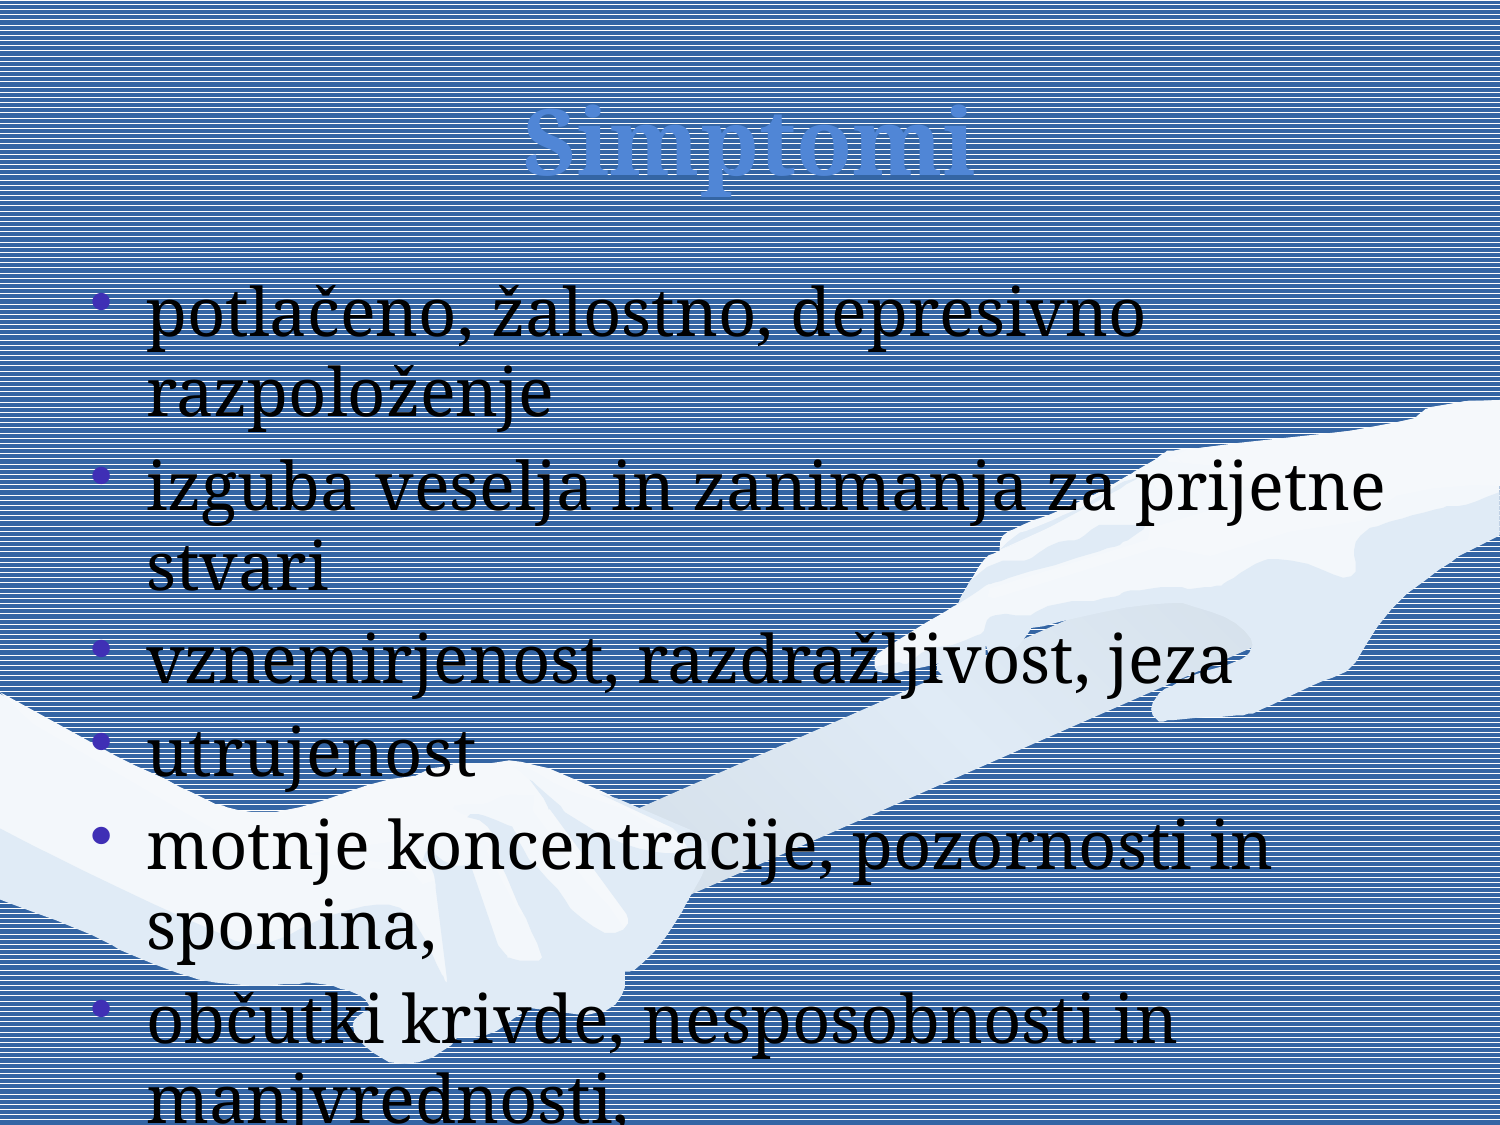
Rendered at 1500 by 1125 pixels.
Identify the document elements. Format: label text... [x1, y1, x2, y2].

title Simptomi [75, 45, 1425, 233]
list potlačeno, žalostno, depresivno razpoloženje izguba veselja in zanimanja za prijetne stvari vznemirjenost, razdražljivost, jeza utrujenost motnje koncentracije, pozornosti in spomina, občutki krivde, nesposobnosti in manjvrednosti, različni telesni znaki … [75, 262, 1425, 1000]
